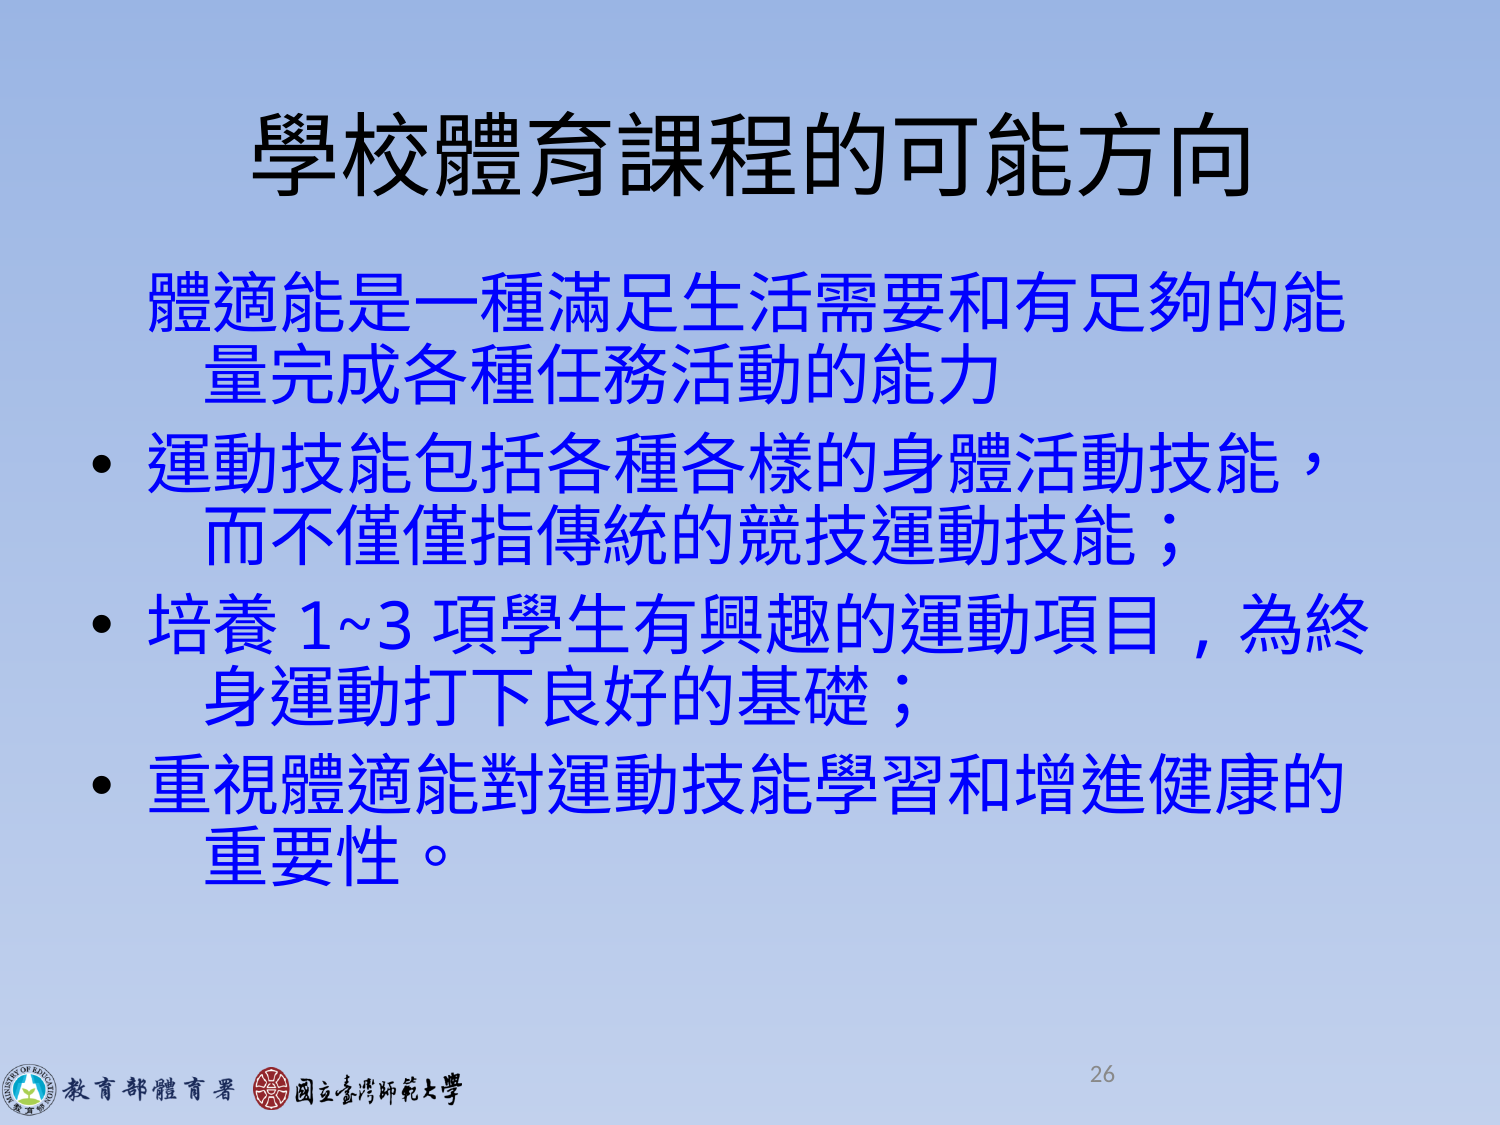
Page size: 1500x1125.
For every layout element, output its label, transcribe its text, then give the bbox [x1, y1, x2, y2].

list 體適能是一種滿足生活需要和有足夠的能量完成各種任務活動的能力 運動技能包括各種各樣的身體活動技能，而不僅僅指傳統的競技運動技能； 培養1~3項學生有興趣的運動項目,為終身運動打下良好的基礎； 重視體適能對運動技能學習和增進健康的重要性。 [75, 262, 1426, 1005]
title 學校體育課程的可能方向 [142, 90, 1365, 216]
text_box [1074, 1042, 1426, 1103]
